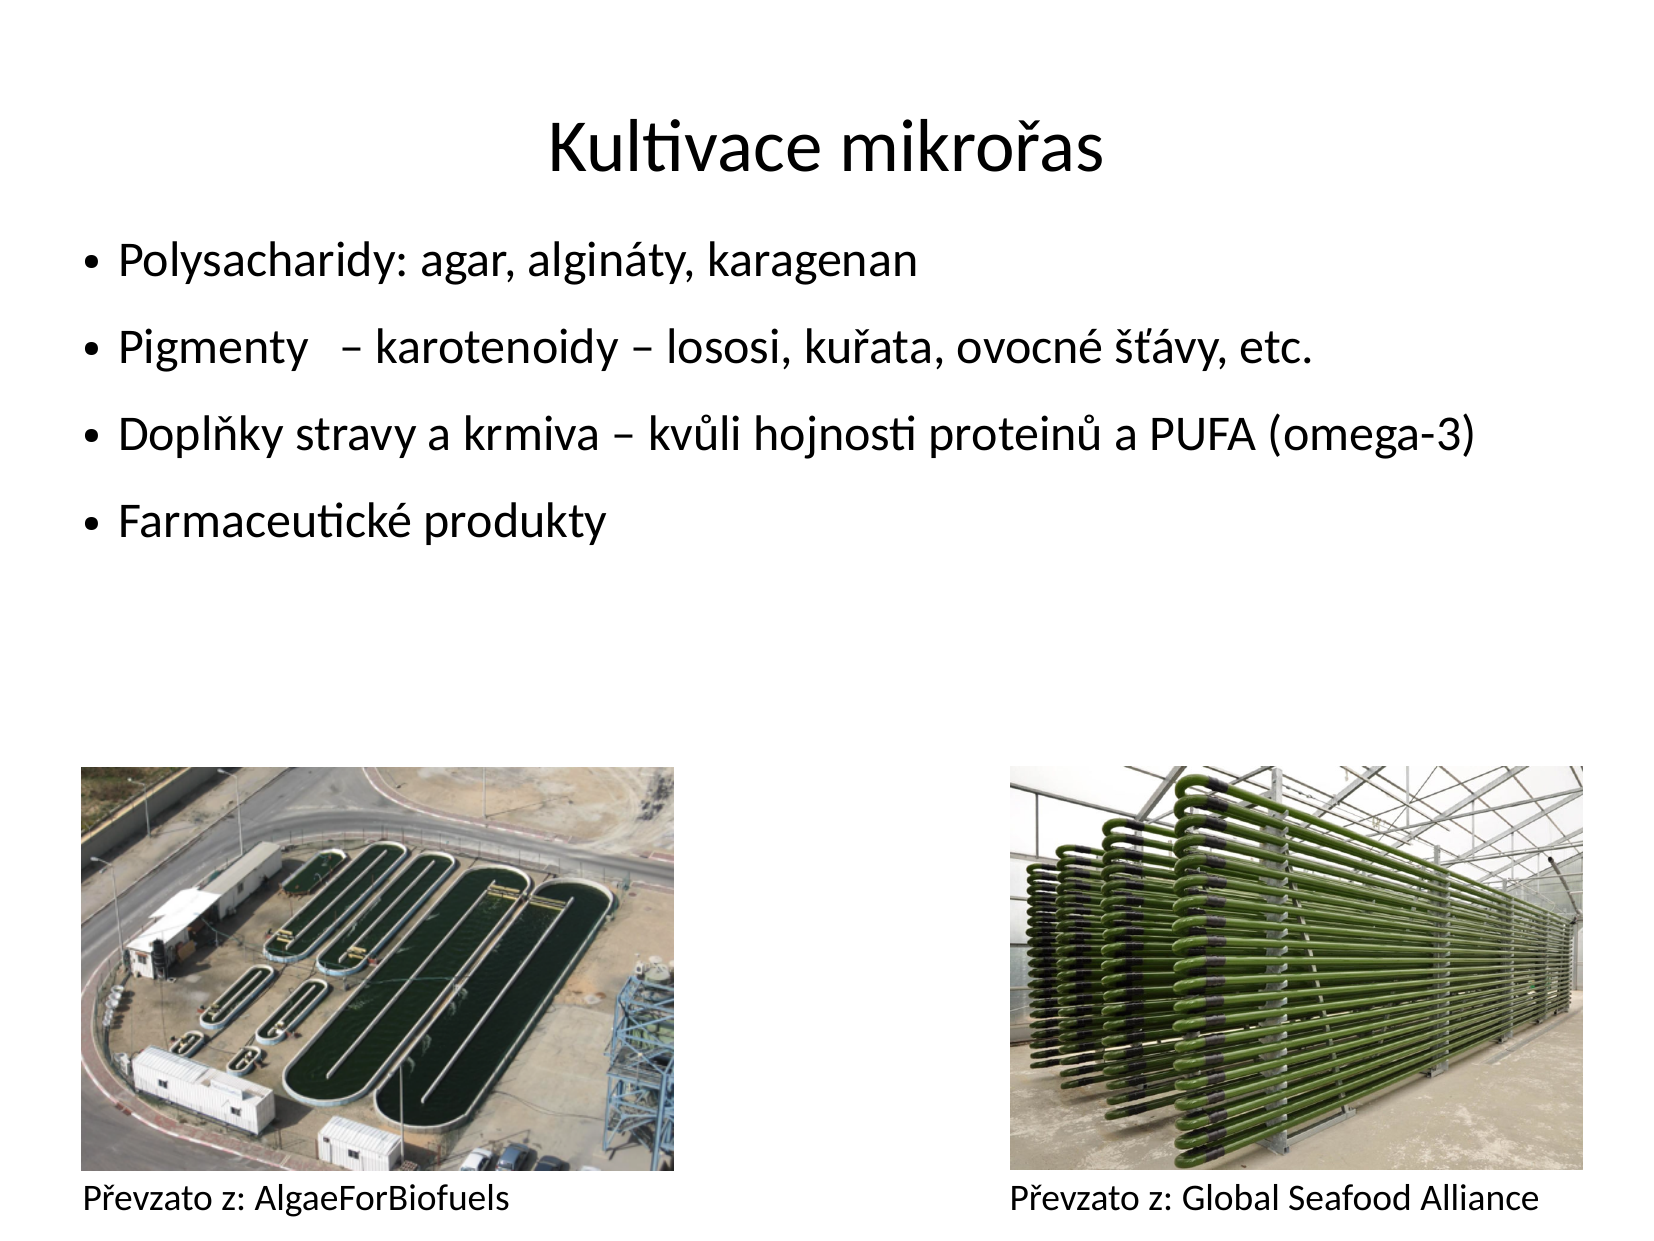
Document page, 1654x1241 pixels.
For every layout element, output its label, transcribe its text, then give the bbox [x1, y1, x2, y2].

text_box Převzato z: Global Seafood Alliance [994, 1175, 1556, 1228]
title Kultivace mikrořas [82, 49, 1571, 231]
picture [1010, 766, 1583, 1170]
subtitle Polysacharidy: agar, algináty, karagenan Pigmenty – karotenoidy – lososi, kuřata, ovocné šťávy, etc. Doplňky stravy a krmiva – kvůli hojnosti proteinů a PUFA (omega-3) Farmaceutické produkty [82, 231, 1571, 951]
picture [81, 767, 674, 1171]
text_box Převzato z: AlgaeForBiofuels [67, 1175, 629, 1228]
